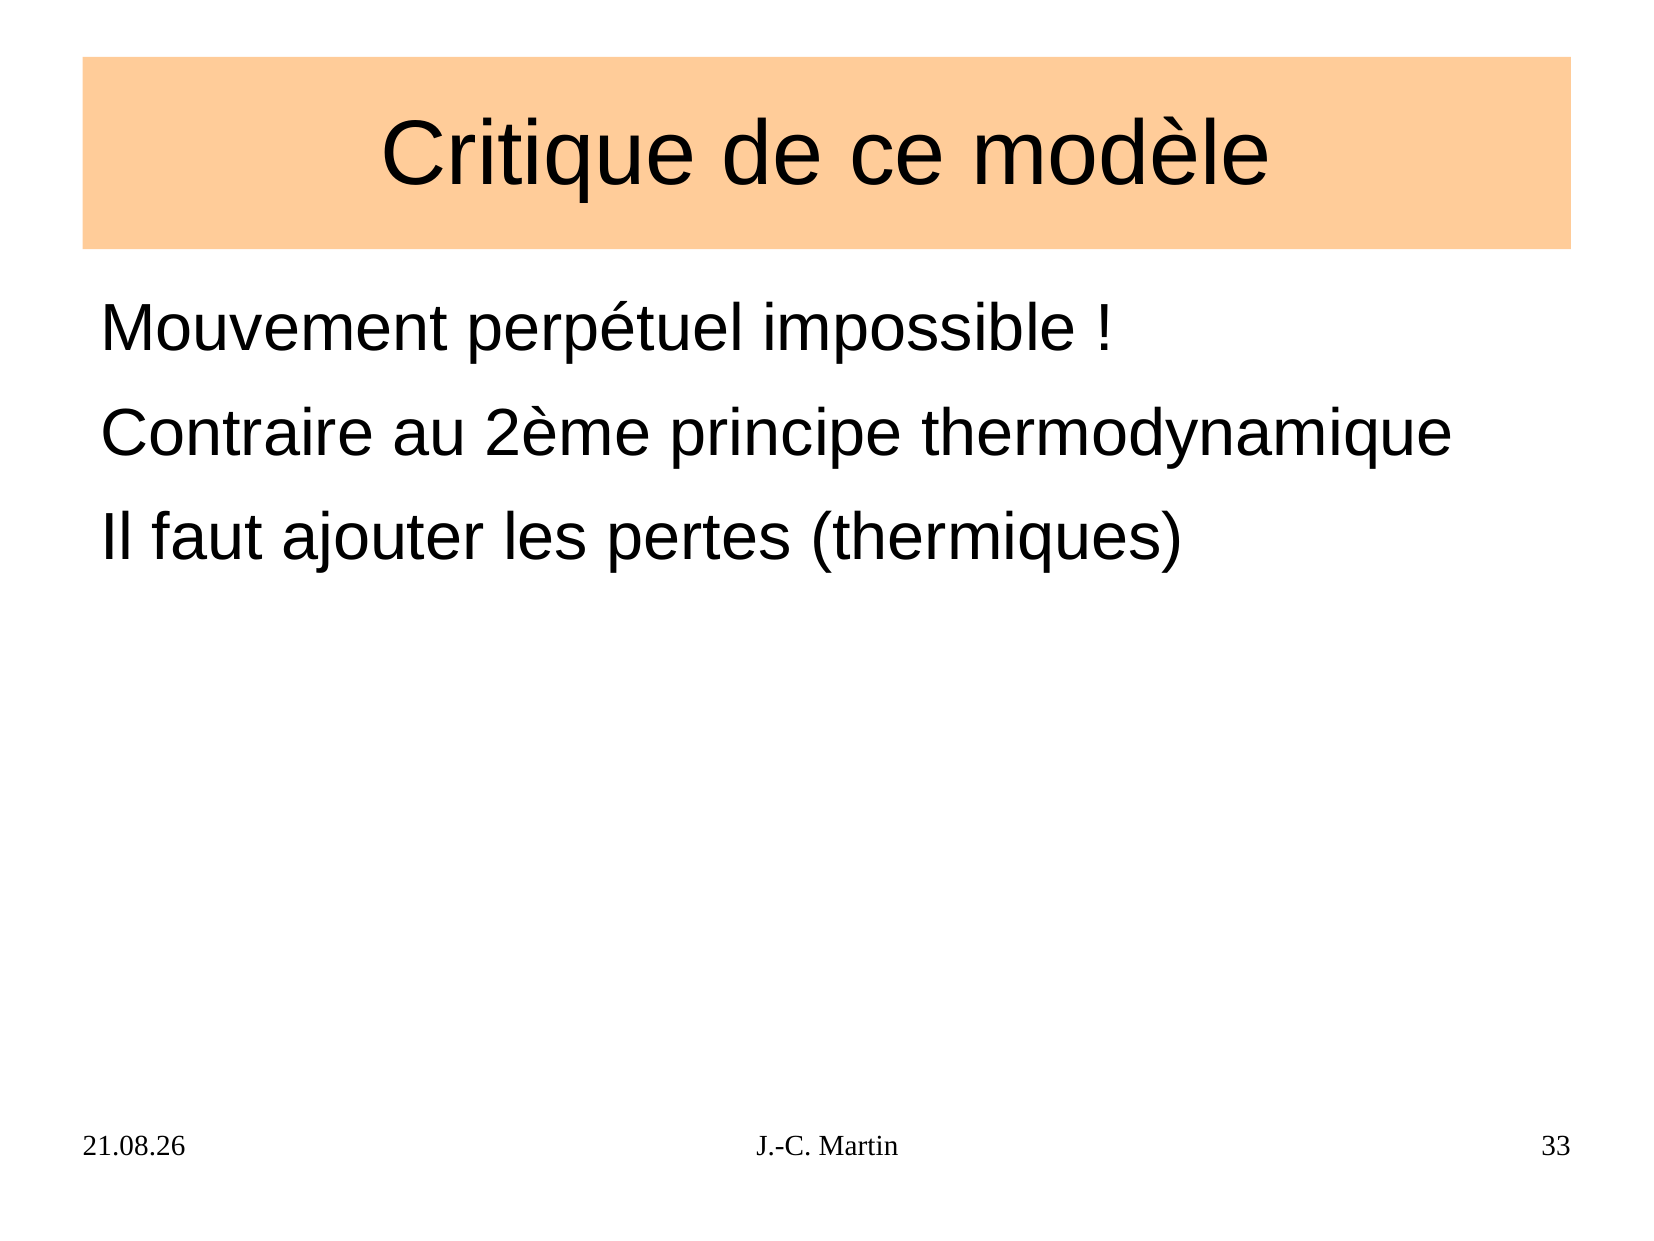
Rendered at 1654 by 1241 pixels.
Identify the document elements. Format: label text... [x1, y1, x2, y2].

title Critique de ce modèle [82, 56, 1571, 250]
list Mouvement perpétuel impossible ! Contraire au 2ème principe thermodynamique Il faut ajouter les pertes (thermiques) [82, 290, 1571, 1094]
